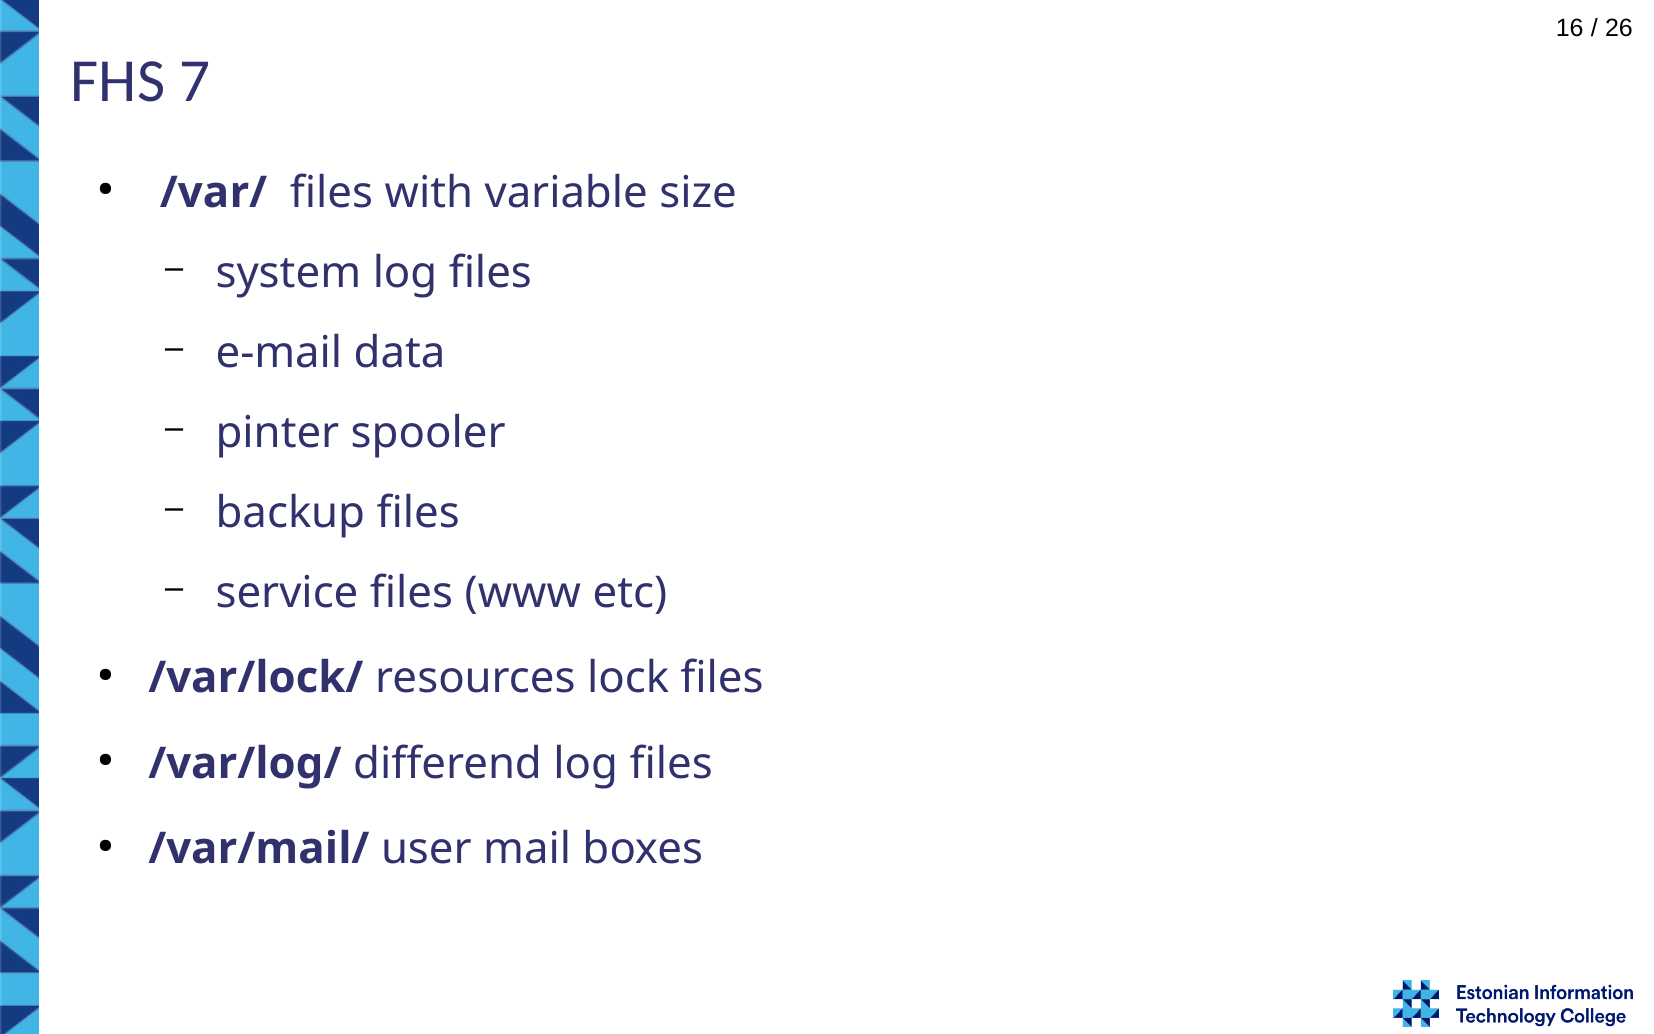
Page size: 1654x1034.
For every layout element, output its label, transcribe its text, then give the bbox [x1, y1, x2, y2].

picture [1393, 980, 1633, 1027]
list /var/ files with variable size system log files e-mail data pinter spooler backup files service files (www etc) /var/lock/ resources lock files /var/log/ differend log files /var/mail/ user mail boxes [81, 160, 1537, 879]
title FHS 7 [70, 41, 1630, 130]
